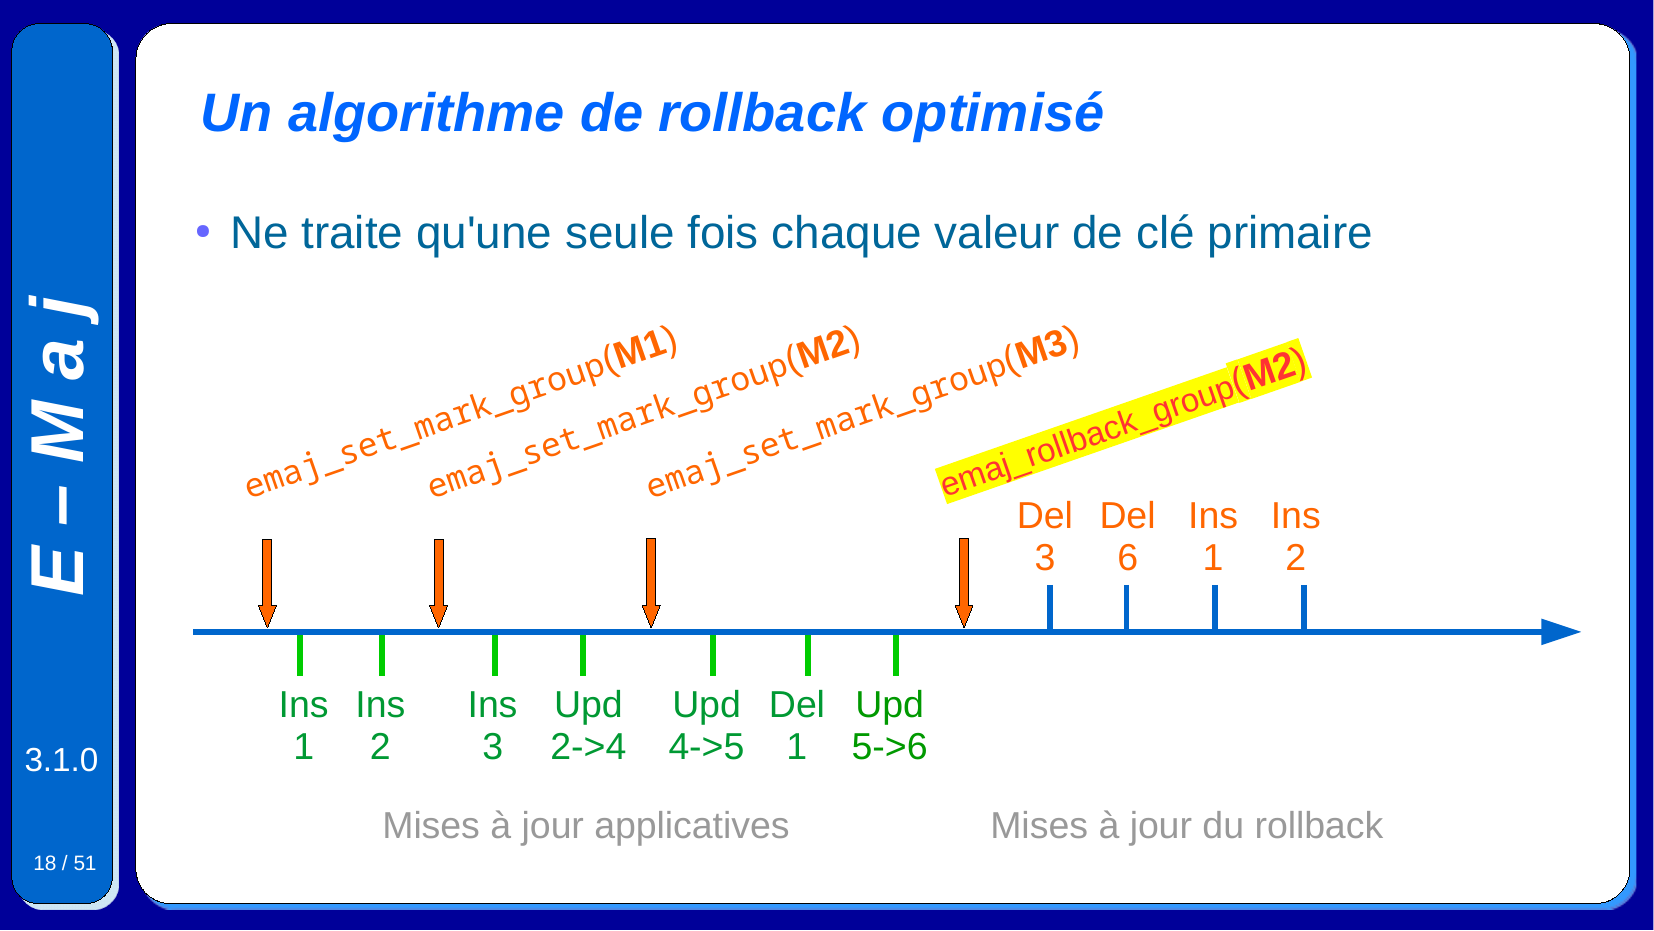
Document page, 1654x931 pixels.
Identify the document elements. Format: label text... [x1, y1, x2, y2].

text_box Del 1 [779, 676, 836, 777]
text_box Upd 2->4 [535, 676, 653, 777]
text_box [429, 539, 448, 628]
text_box Upd 4->5 [653, 676, 779, 777]
text_box Mises à jour du rollback [975, 796, 1399, 854]
text_box [955, 538, 973, 628]
text_box Ins 2 [1256, 487, 1347, 588]
text_box emaj_rollback_group(M2) [917, 313, 1369, 530]
text_box Ins 2 [340, 676, 432, 777]
text_box [642, 538, 661, 628]
text_box Del 3 [1002, 487, 1084, 588]
text_box emaj_set_mark_group(M2) [403, 302, 887, 530]
text_box emaj_set_mark_group(M1) [220, 302, 700, 530]
text_box Del 6 [1084, 487, 1187, 588]
title Un algorithme de rollback optimisé [200, 34, 1575, 191]
text_box Ins 1 [263, 676, 340, 777]
text_box Ins 3 [452, 676, 535, 777]
text_box emaj_set_mark_group(M3) [622, 302, 1105, 530]
text_box Upd 5->6 [836, 676, 962, 777]
list Ne traite qu'une seule fois chaque valeur de clé primaire [177, 206, 1587, 827]
text_box [258, 539, 277, 628]
text_box Ins 1 [1187, 487, 1256, 588]
text_box Mises à jour applicatives [367, 796, 805, 854]
